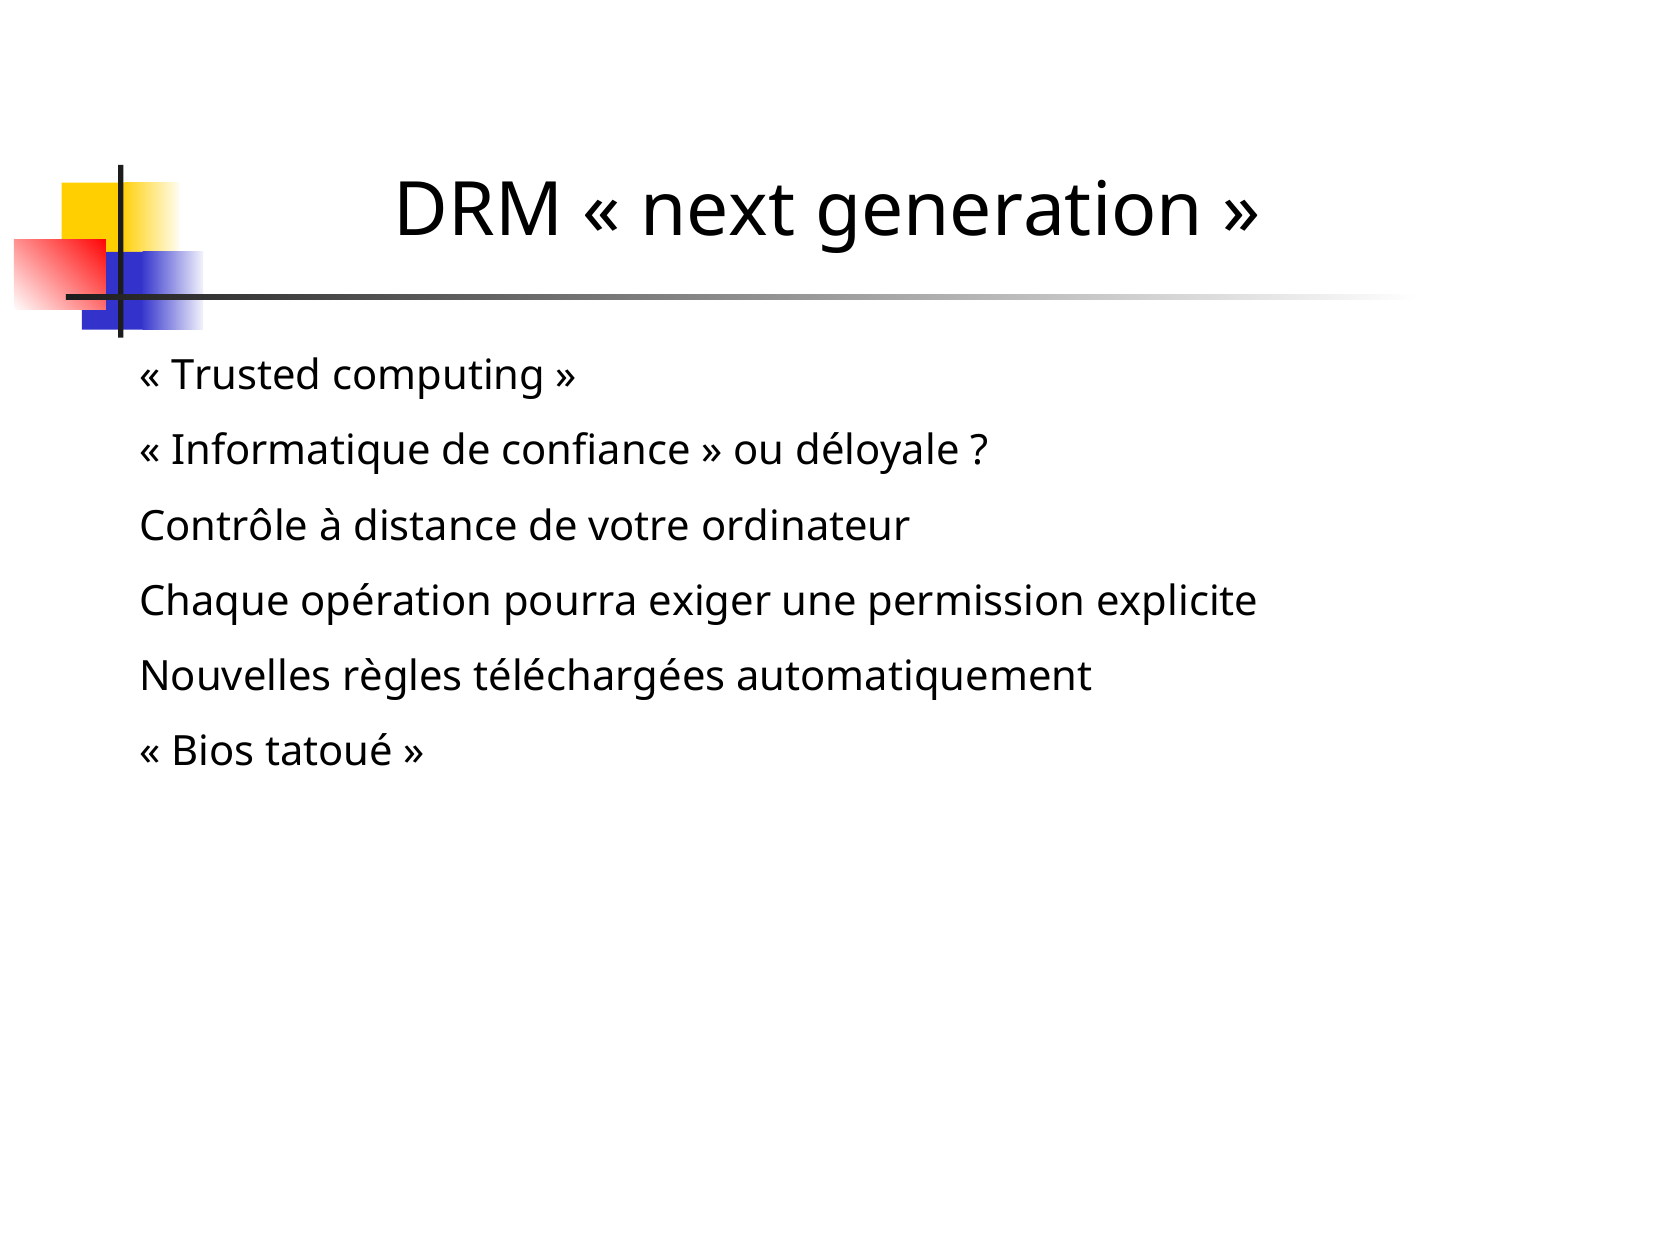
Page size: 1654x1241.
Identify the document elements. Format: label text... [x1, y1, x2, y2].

list « Trusted computing » « Informatique de confiance » ou déloyale ? Contrôle à distance de votre ordinateur Chaque opération pourra exiger une permission explicite Nouvelles règles téléchargées automatiquement « Bios tatoué » [121, 344, 1534, 1127]
title DRM « next generation » [121, 102, 1534, 311]
